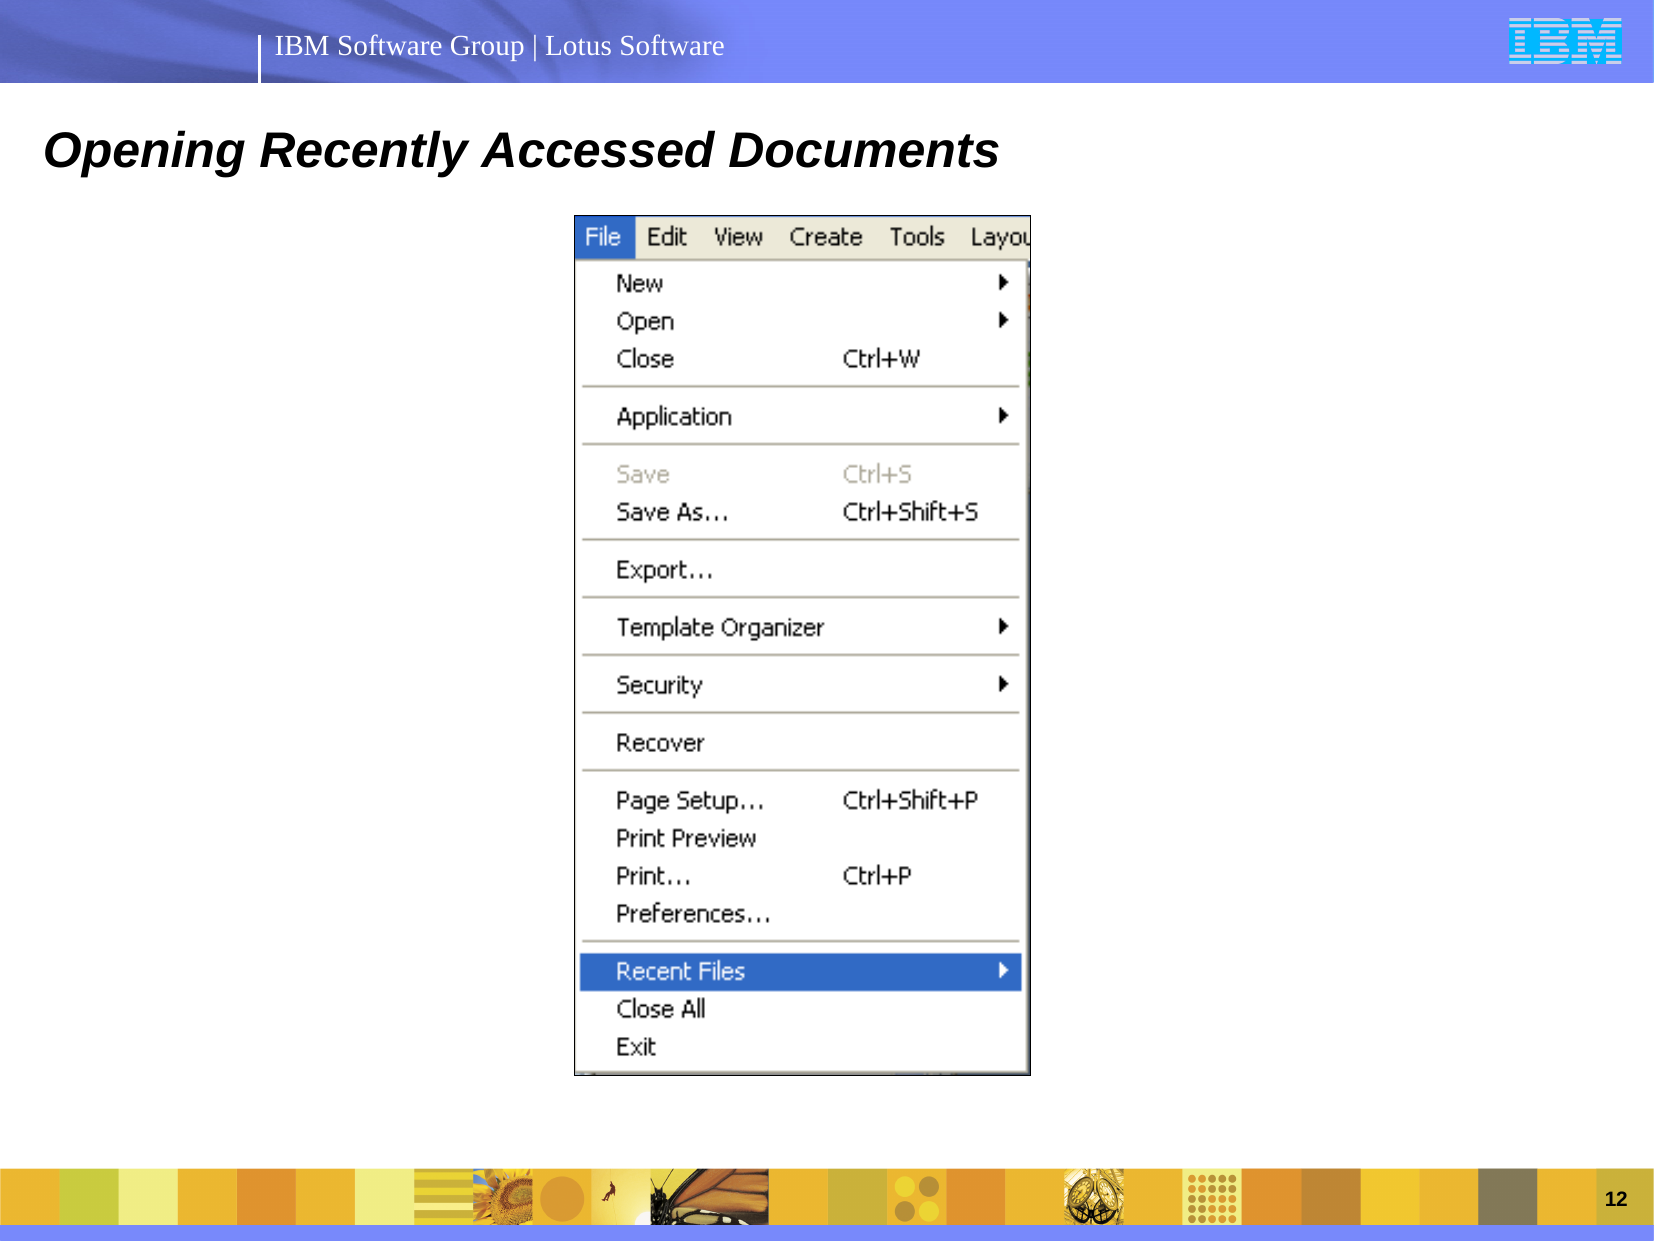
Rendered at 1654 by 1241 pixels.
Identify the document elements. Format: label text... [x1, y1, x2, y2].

picture [0, 0, 1654, 83]
title Opening Recently Accessed Documents [27, 117, 1519, 223]
picture [0, 1168, 1654, 1225]
picture [574, 215, 1031, 1076]
